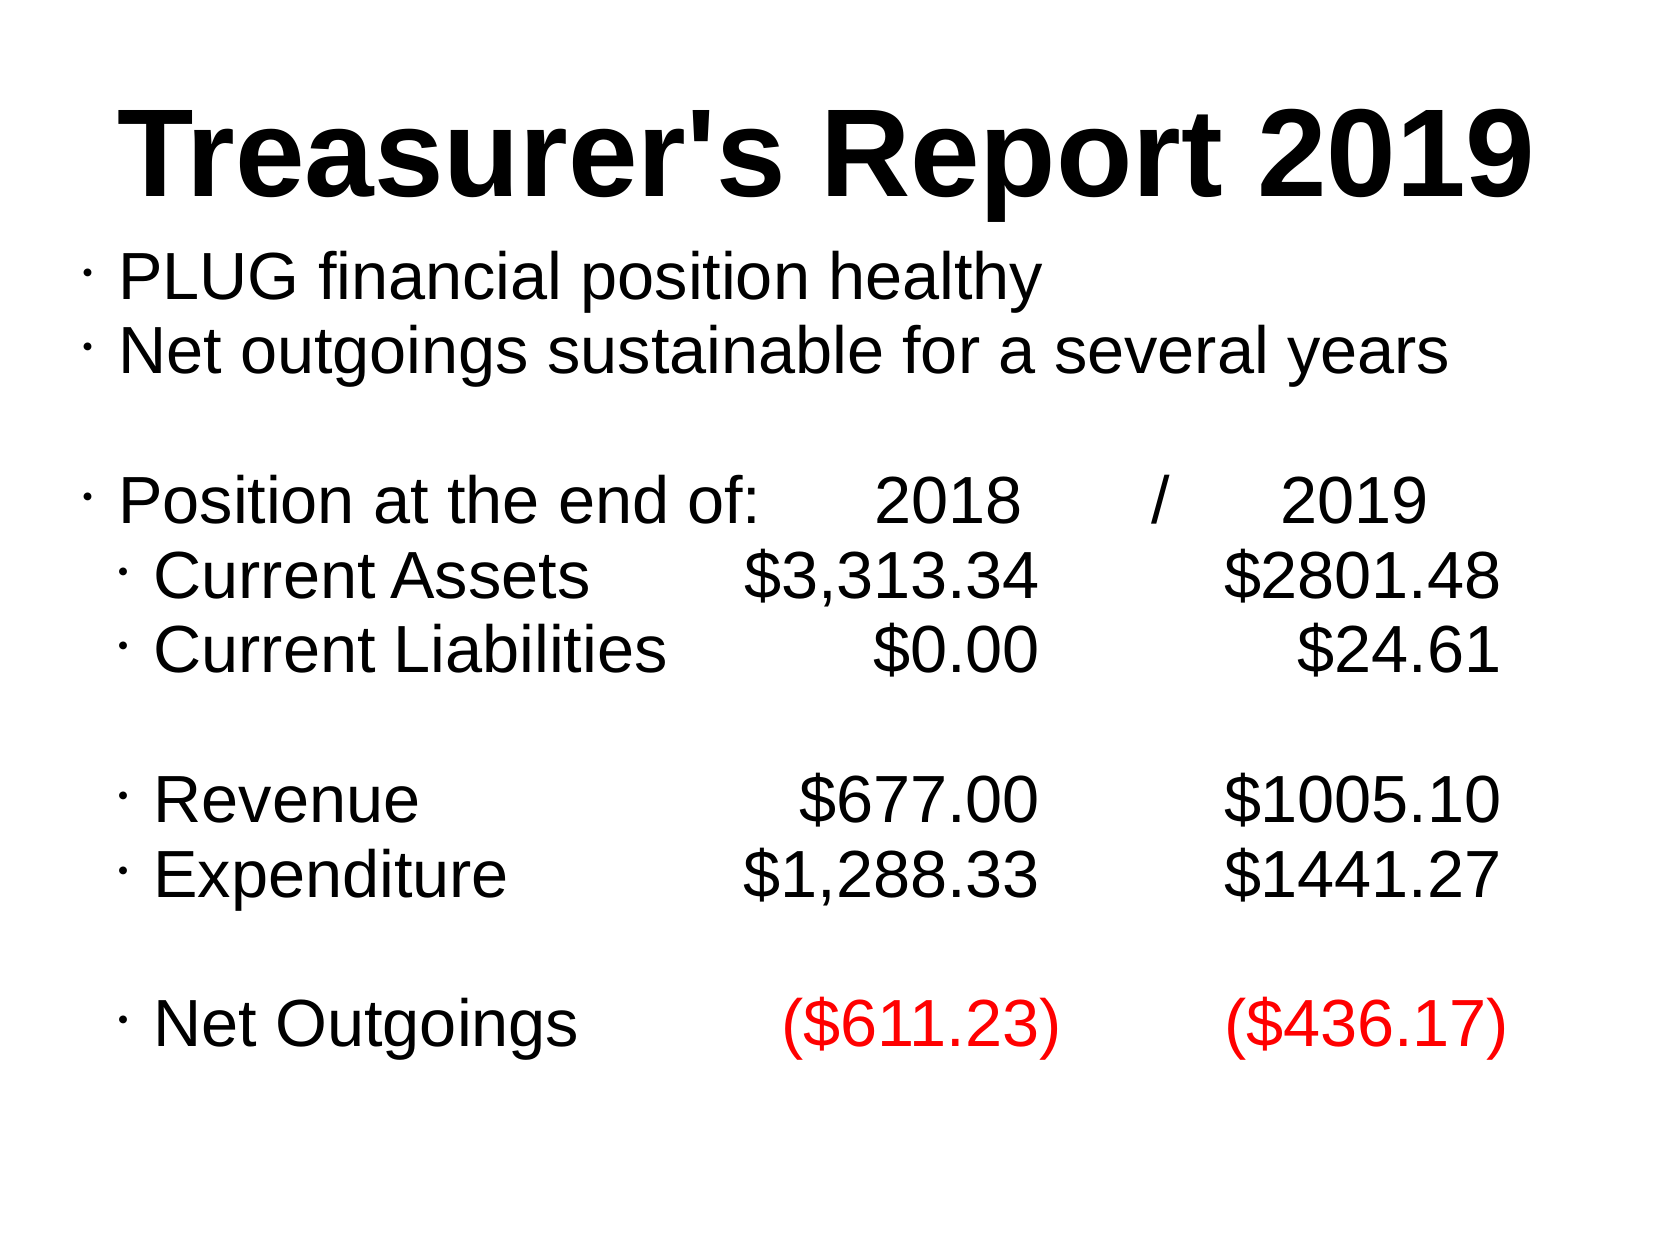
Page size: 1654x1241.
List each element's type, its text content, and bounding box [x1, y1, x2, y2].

subtitle PLUG financial position healthy Net outgoings sustainable for a several years Position at the end of: 2018 / 2019 Current Assets $3,313.34 $2801.48 Current Liabilities $0.00 $24.61 Revenue $677.00 $1005.10 Expenditure $1,288.33 $1441.27 Net Outgoings ($611.23) ($436.17) [82, 238, 1571, 1062]
title Treasurer's Report 2019 [82, 49, 1571, 238]
